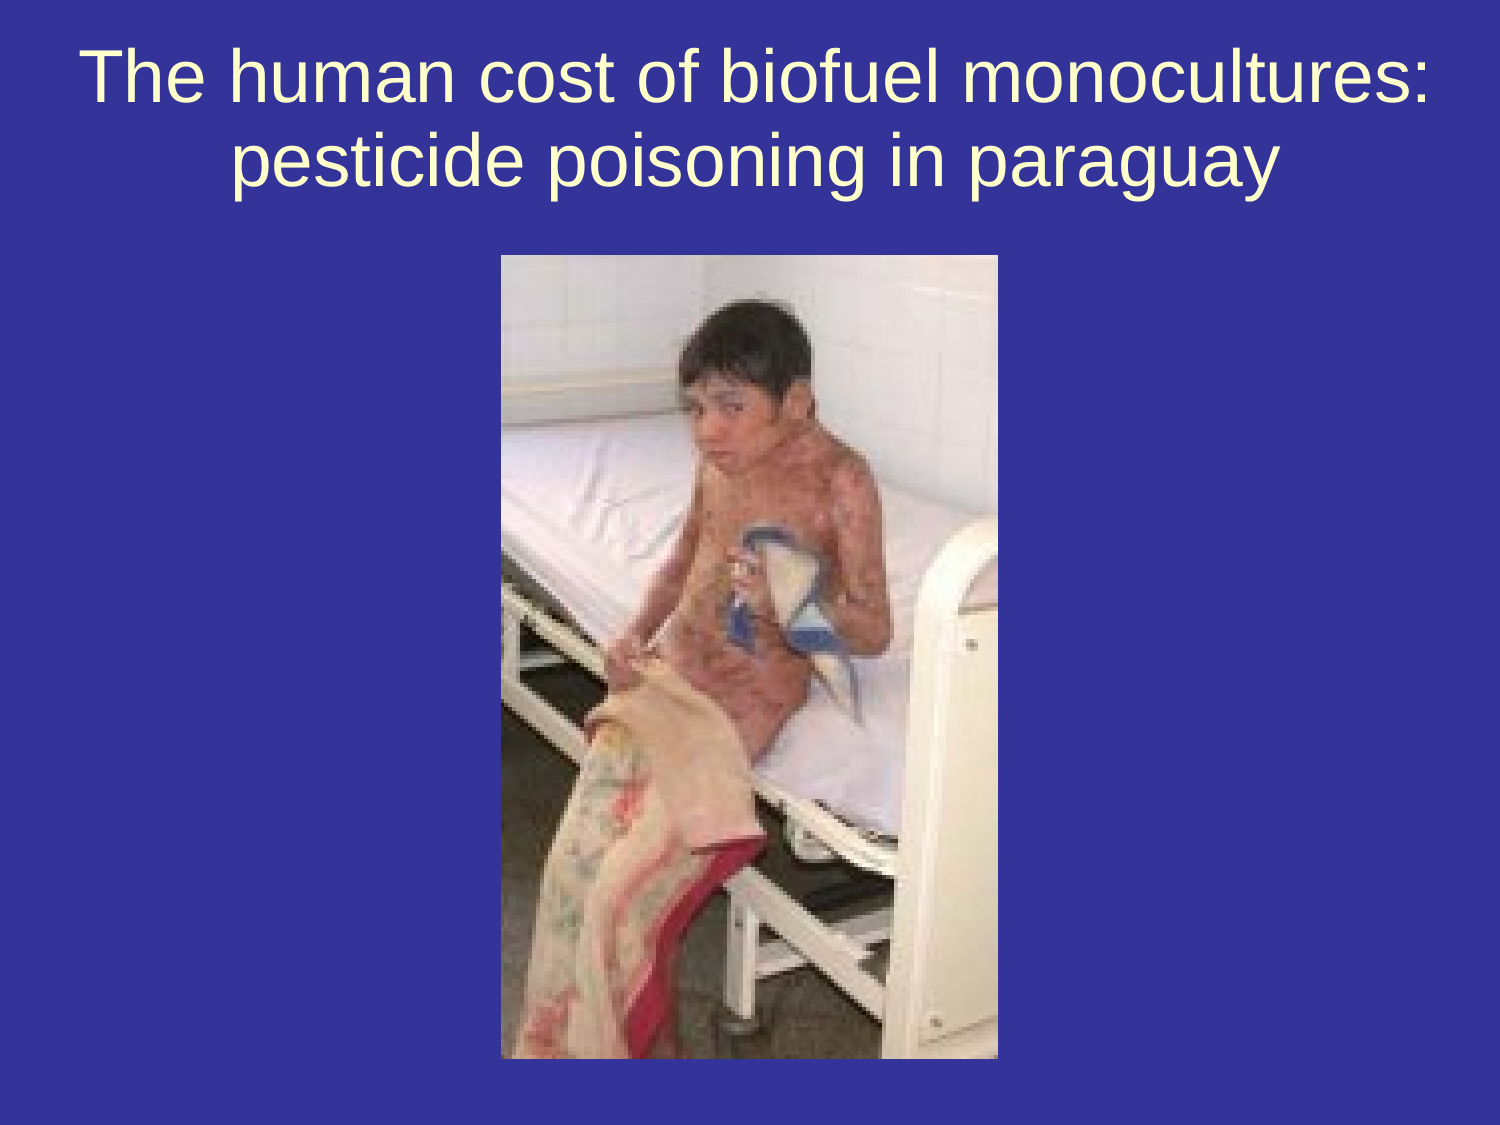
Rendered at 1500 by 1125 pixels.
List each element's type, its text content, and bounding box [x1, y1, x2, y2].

picture [501, 255, 998, 1059]
title The human cost of biofuel monocultures: pesticide poisoning in paraguay [41, 20, 1471, 217]
